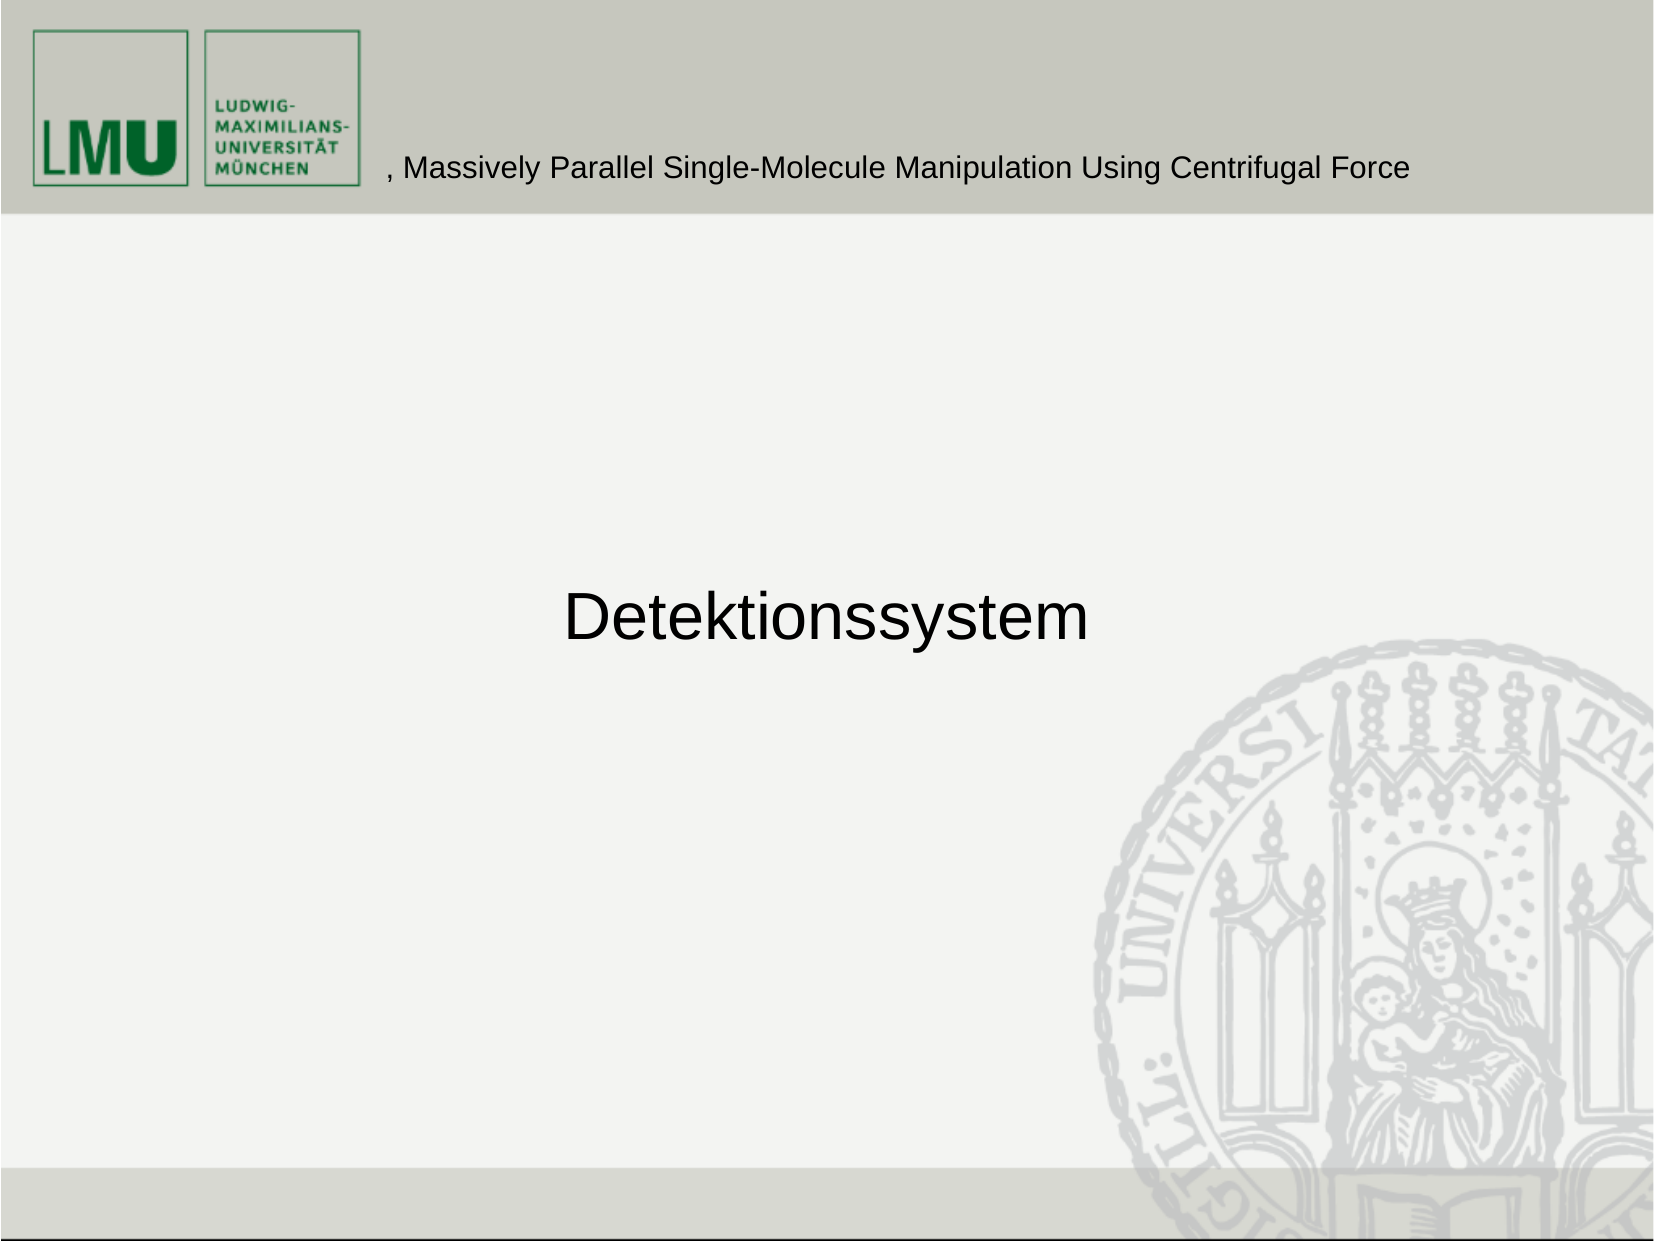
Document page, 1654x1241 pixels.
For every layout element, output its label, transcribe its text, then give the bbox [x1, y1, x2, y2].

subtitle Detektionssystem [23, 224, 1630, 1158]
text_box Philipp Lorenz, Massively Parallel Single-Molecule Manipulation Using Centrifugal Force [362, 142, 1619, 213]
picture [1, 0, 1654, 1241]
